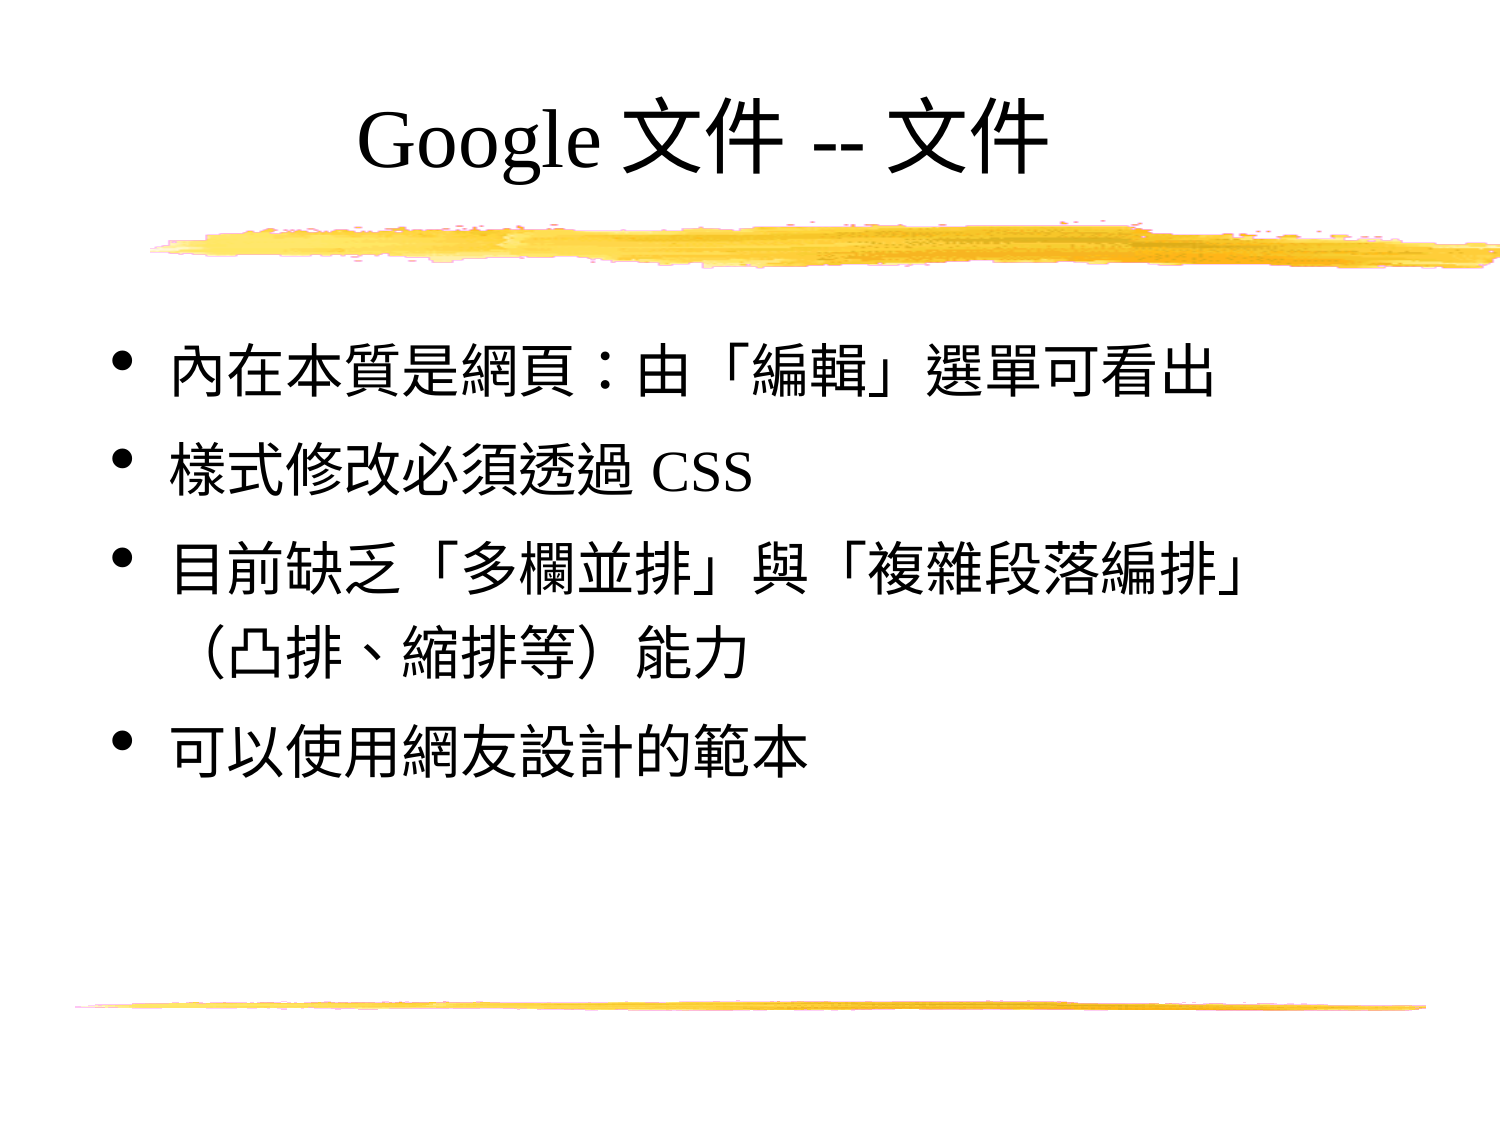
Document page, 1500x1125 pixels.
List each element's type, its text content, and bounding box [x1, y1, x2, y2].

list 內在本質是網頁：由「編輯」選單可看出 樣式修改必須透過CSS 目前缺乏「多欄並排」與「複雜段落編排」（凸排、縮排等）能力 可以使用網友設計的範本 [112, 324, 1388, 986]
picture [150, 215, 1500, 279]
title Google文件--文件 [66, 44, 1342, 218]
picture [75, 999, 1426, 1013]
